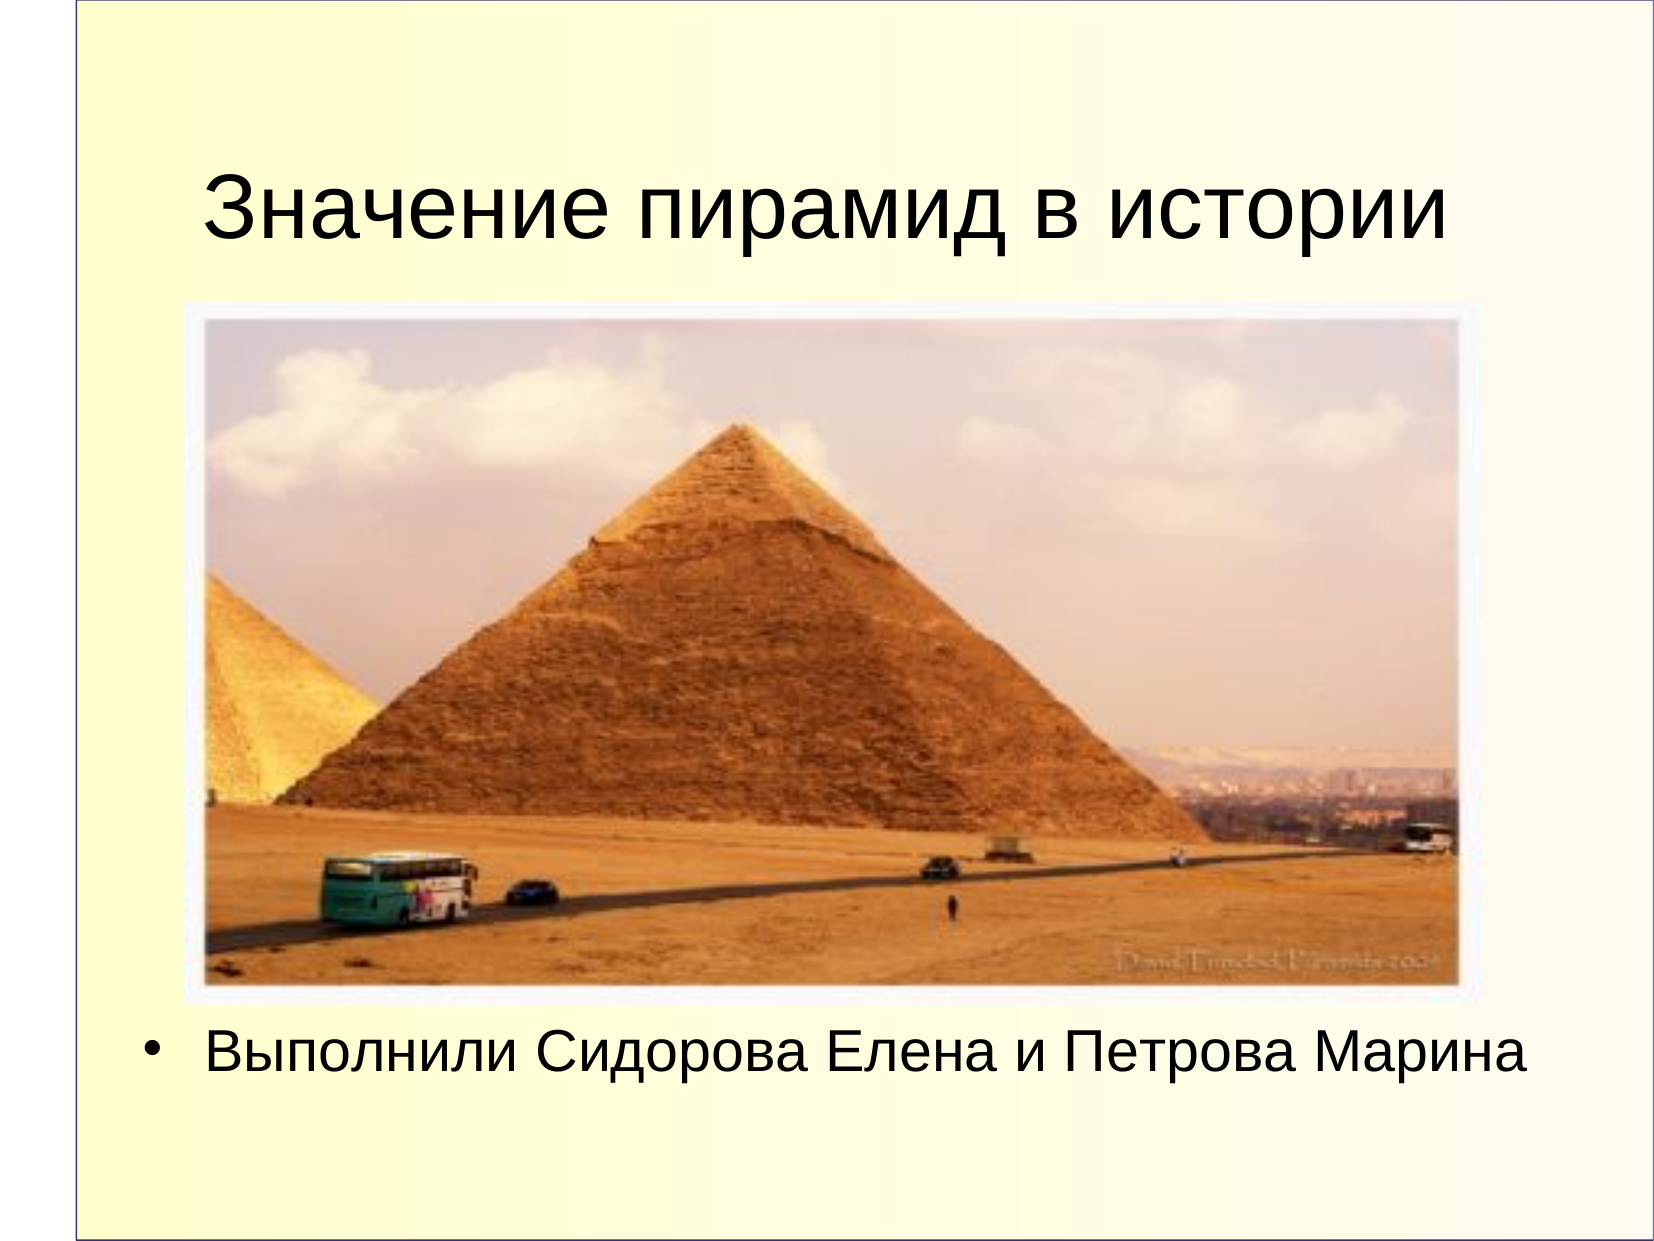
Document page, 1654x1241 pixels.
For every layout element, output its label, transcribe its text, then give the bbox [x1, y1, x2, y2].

picture [183, 301, 1483, 1005]
list Выполнили Сидорова Елена и Петрова Марина [111, 1017, 1565, 1123]
title Значение пирамид в истории [121, 102, 1534, 310]
